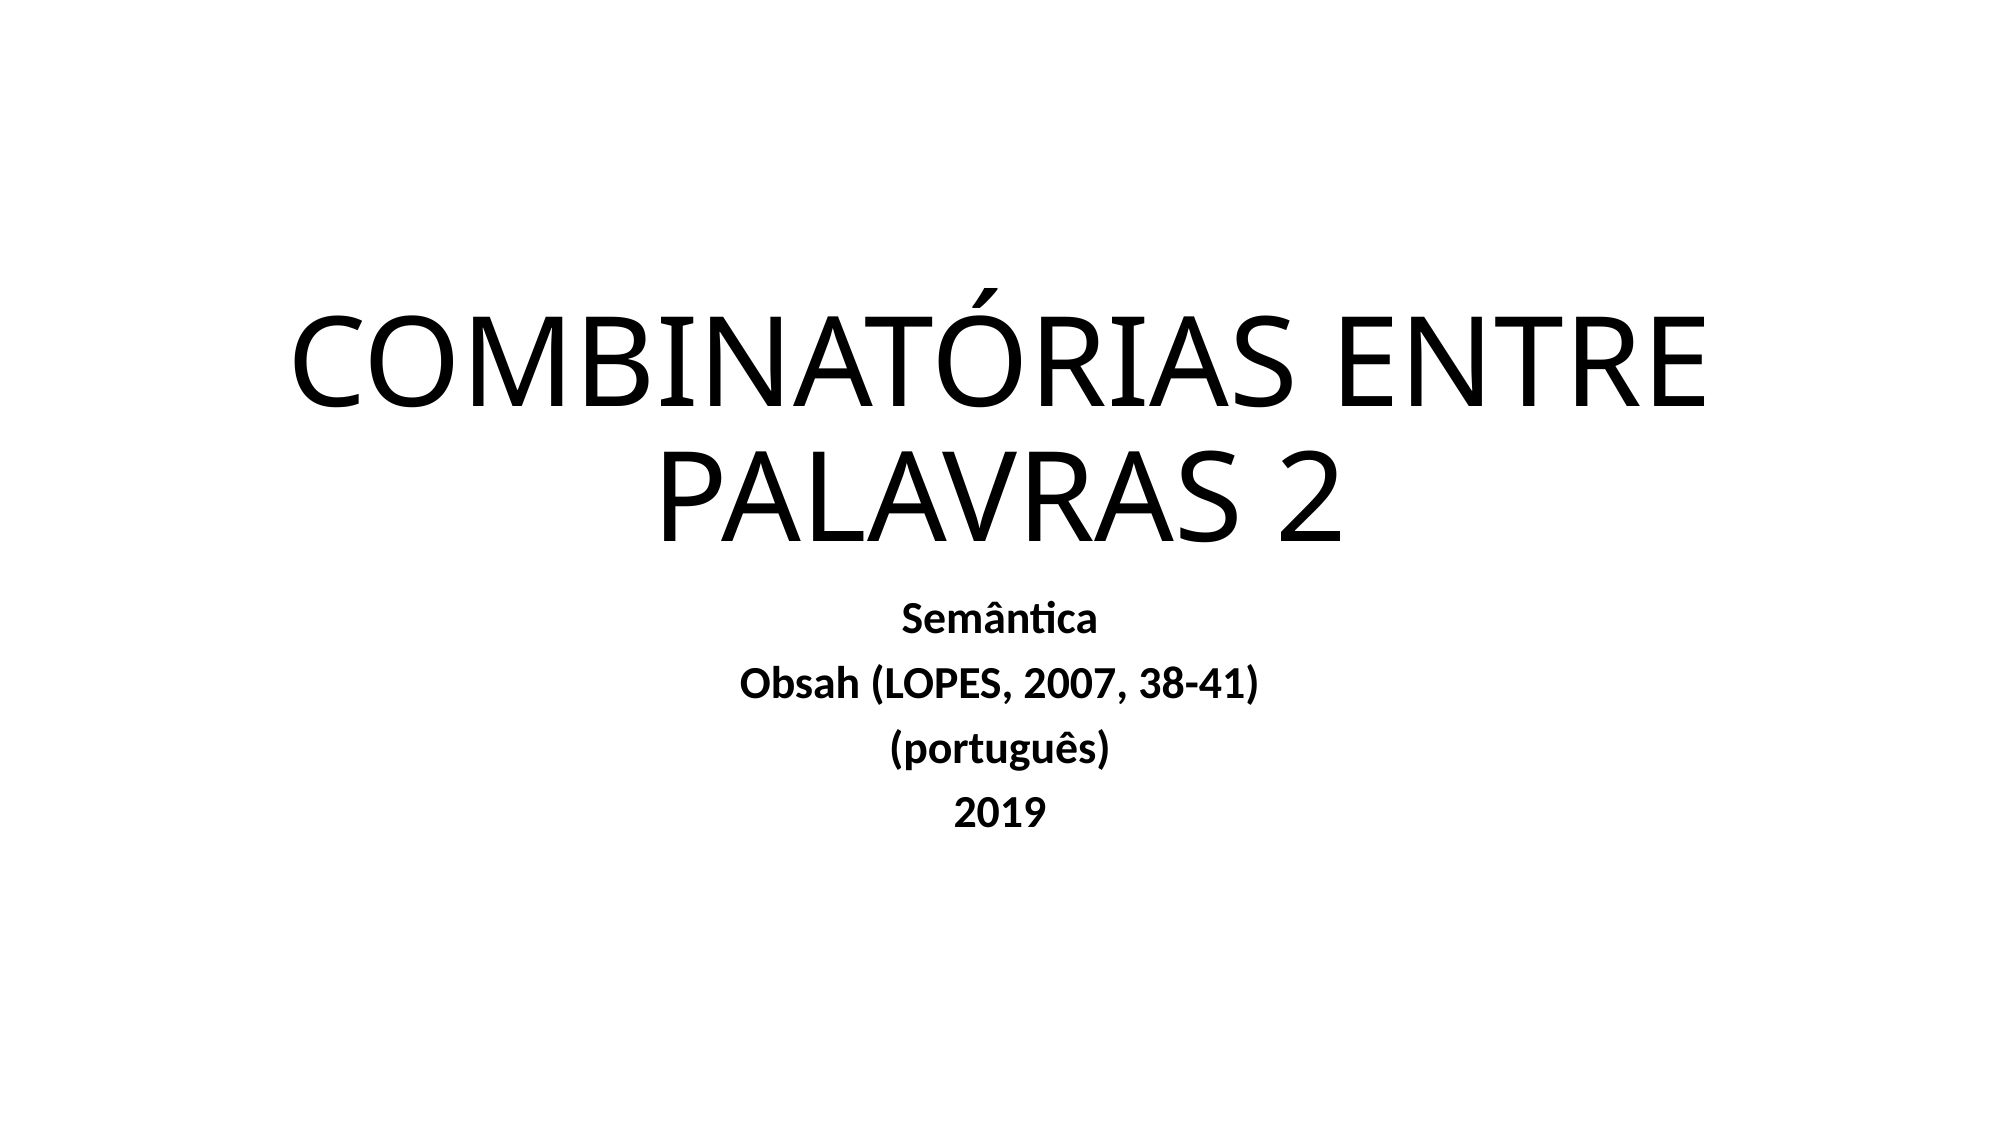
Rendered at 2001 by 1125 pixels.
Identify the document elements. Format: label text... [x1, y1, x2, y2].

title COMBINATÓRIAS ENTRE PALAVRAS 2 [249, 184, 1750, 576]
subtitle Semântica Obsah (LOPES, 2007, 38-41) (português) 2019 [249, 590, 1750, 863]
